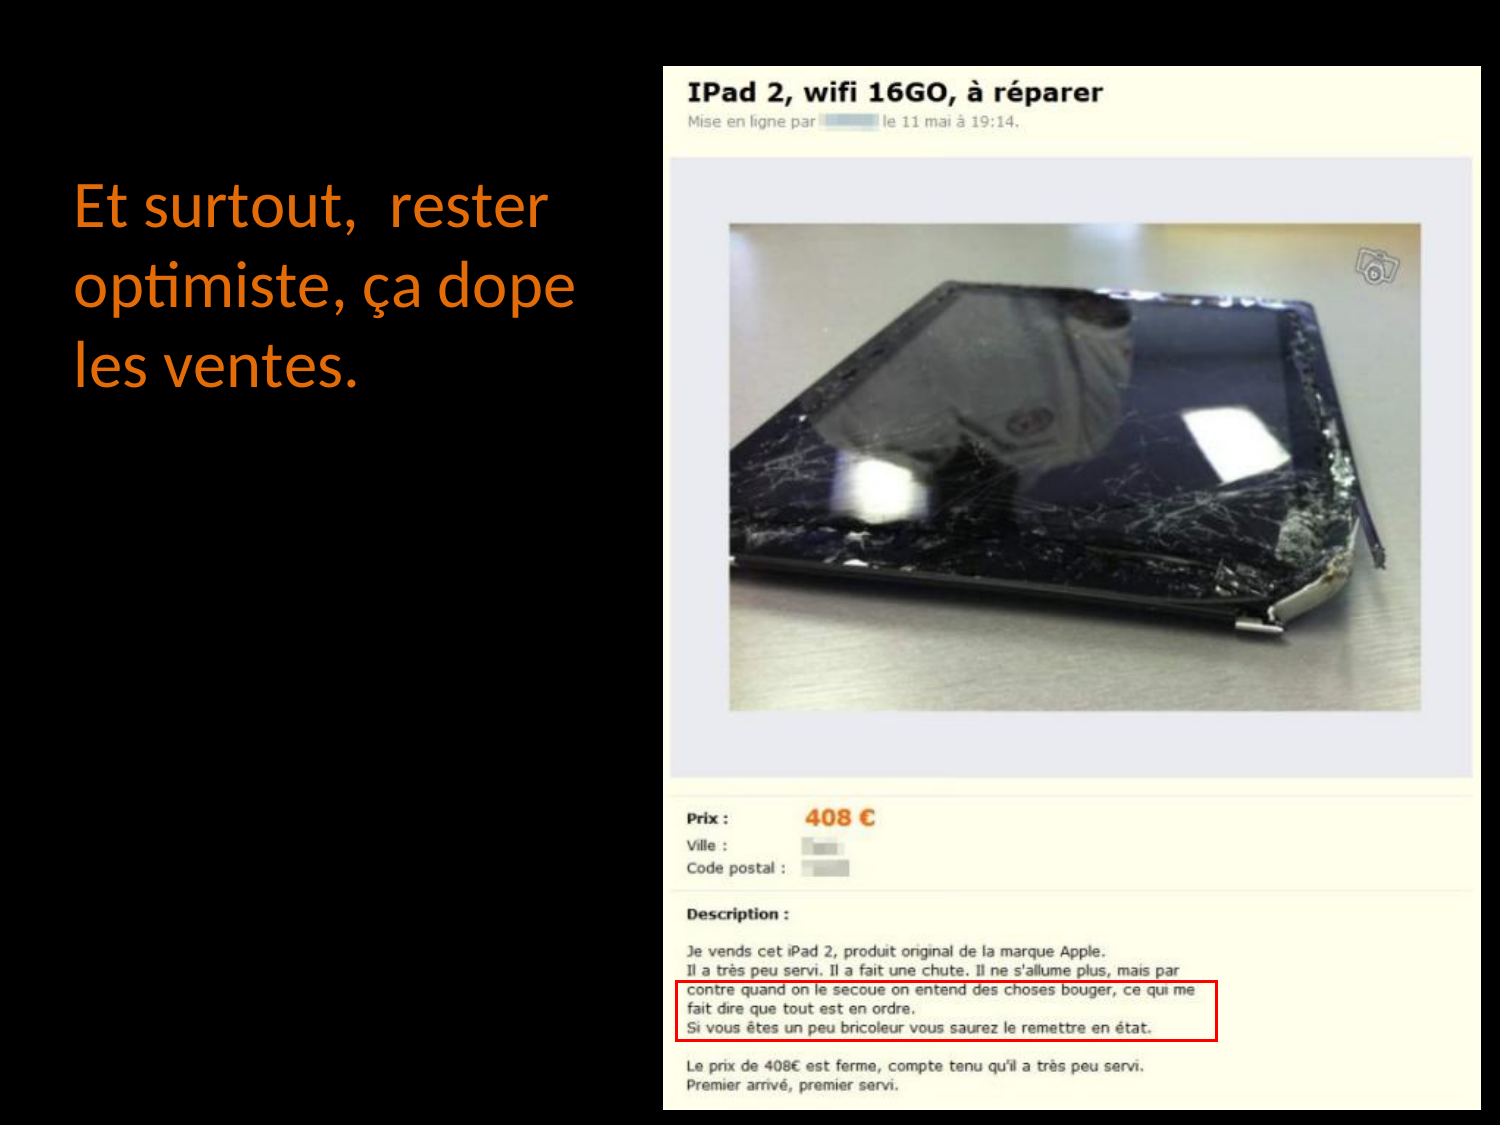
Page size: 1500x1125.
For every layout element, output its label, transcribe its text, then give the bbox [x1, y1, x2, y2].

list Et surtout, rester optimiste, ça dope les ventes. [59, 153, 599, 903]
picture [663, 66, 1481, 1110]
